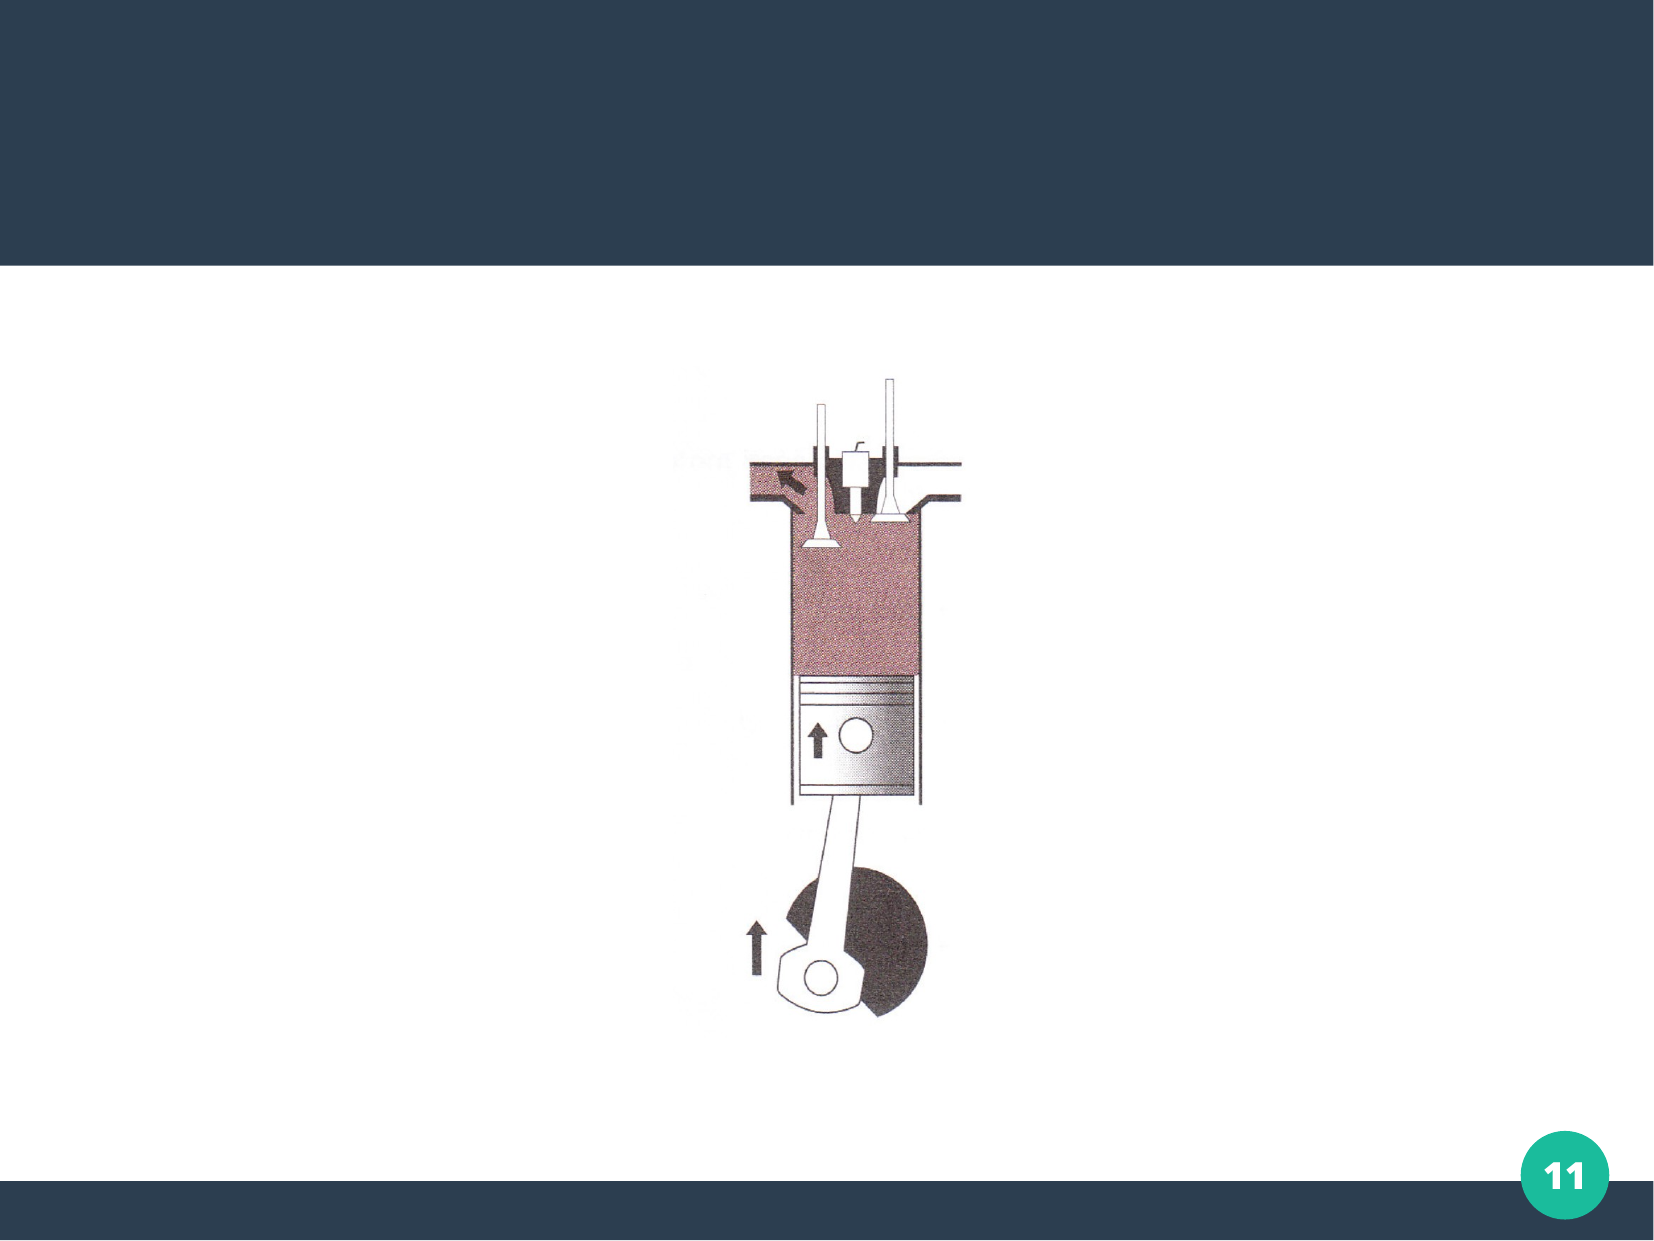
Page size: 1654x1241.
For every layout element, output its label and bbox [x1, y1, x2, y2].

picture [673, 366, 981, 1052]
